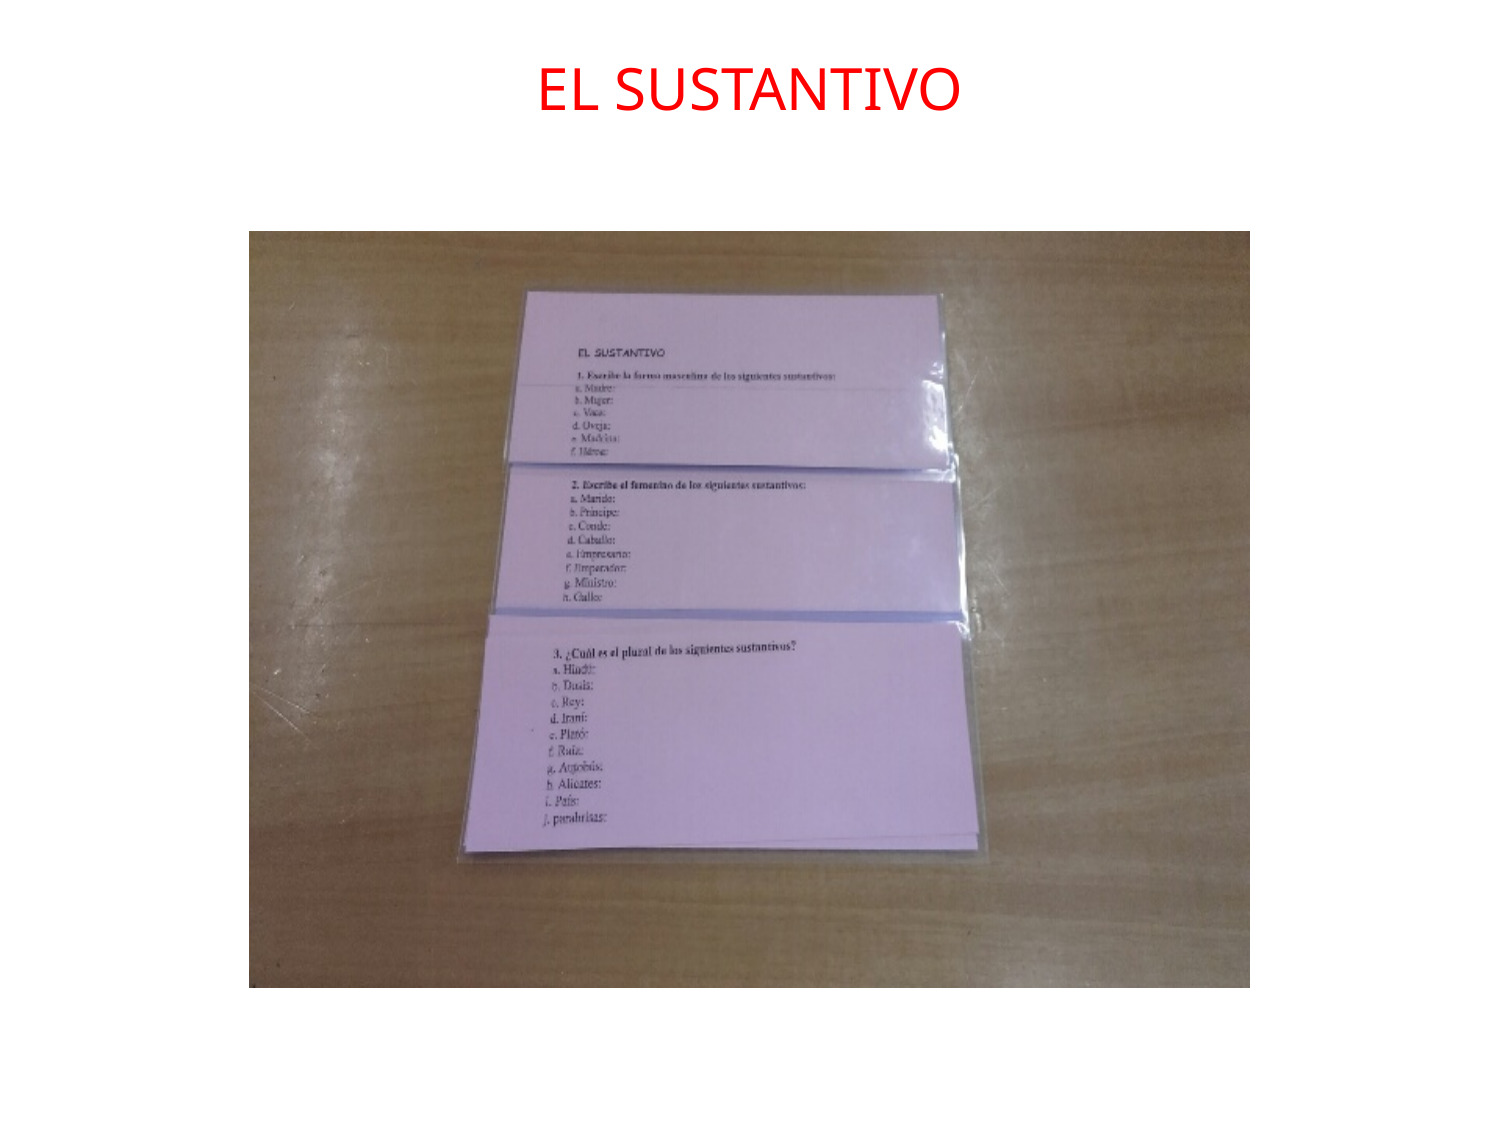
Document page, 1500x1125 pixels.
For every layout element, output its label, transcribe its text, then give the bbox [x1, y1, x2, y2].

picture [249, 231, 1250, 988]
text_box EL SUSTANTIVO [74, 45, 1425, 248]
